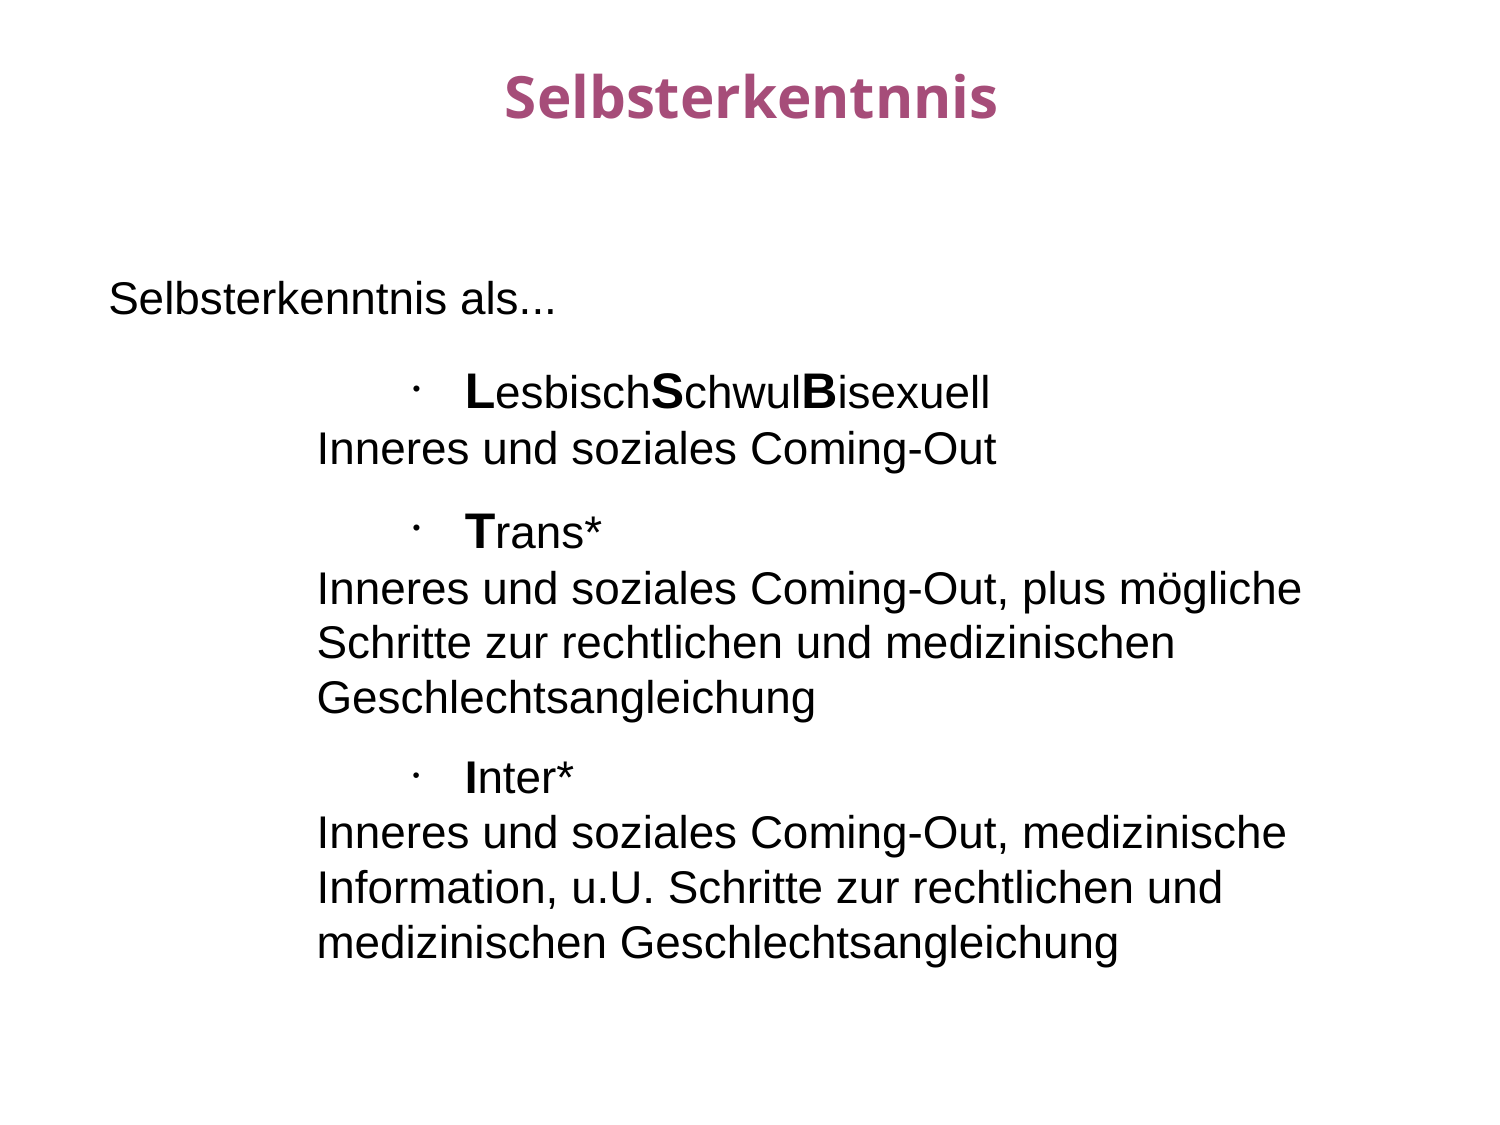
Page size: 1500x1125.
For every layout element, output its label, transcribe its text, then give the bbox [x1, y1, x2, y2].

text_box Selbsterkenntnis als... LesbischSchwulBisexuell Inneres und soziales Coming-Out Trans* Inneres und soziales Coming-Out, plus mögliche Schritte zur rechtlichen und medizinischen Geschlechtsangleichung Inter* Inneres und soziales Coming-Out, medizinische Information, u.U. Schritte zur rechtlichen und medizinischen Geschlechtsangleichung [76, 253, 1427, 996]
text_box Selbsterkentnnis [76, 45, 1427, 179]
